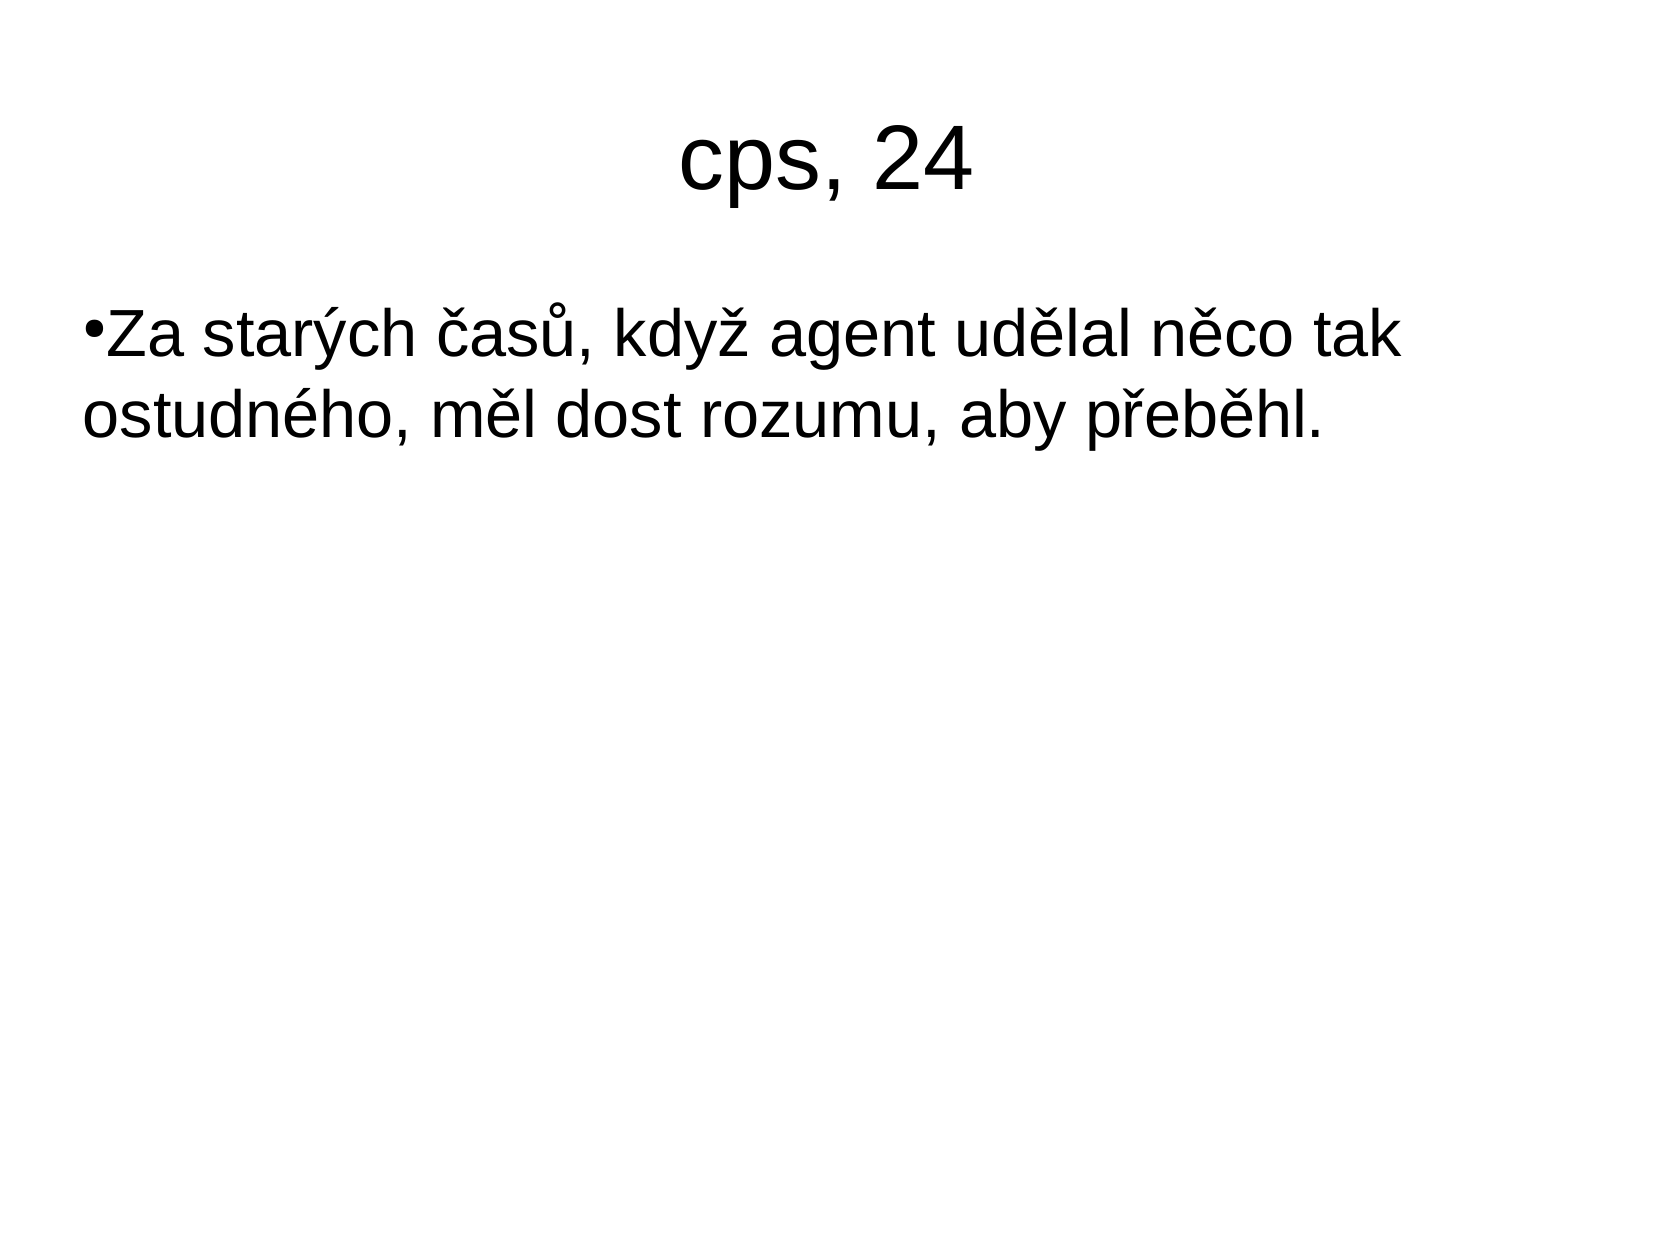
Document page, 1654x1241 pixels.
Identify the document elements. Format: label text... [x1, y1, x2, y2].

list Za starých časů, když agent udělal něco tak ostudného, měl dost rozumu, aby přeběhl. [82, 290, 1571, 1010]
title cps, 24 [82, 49, 1571, 257]
